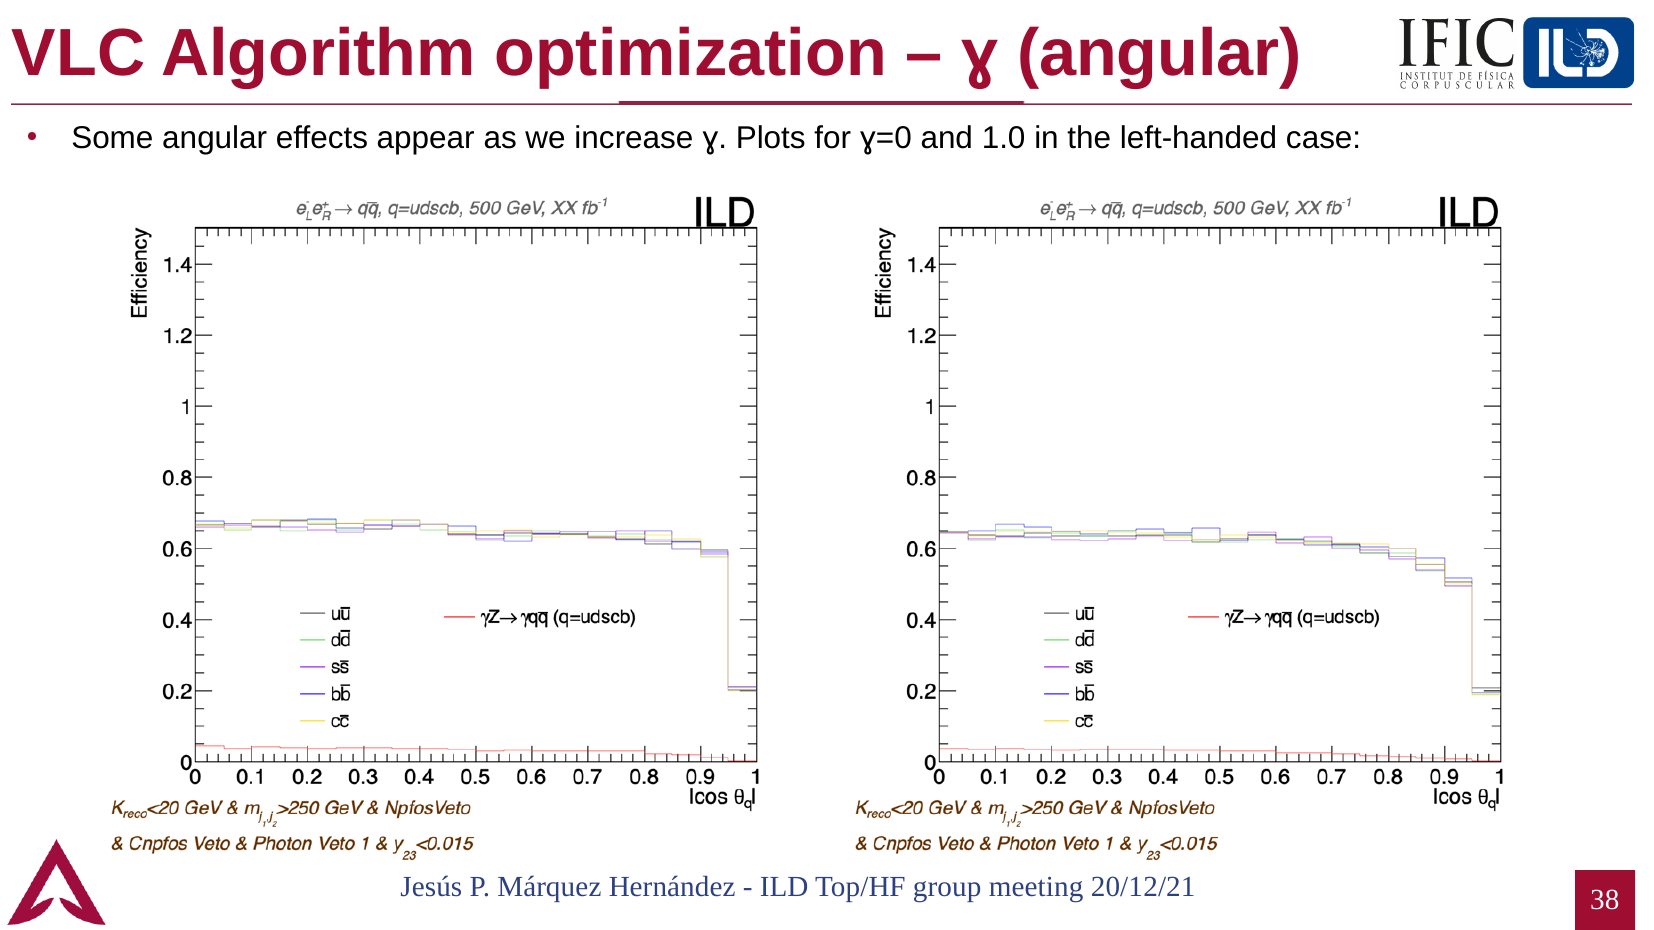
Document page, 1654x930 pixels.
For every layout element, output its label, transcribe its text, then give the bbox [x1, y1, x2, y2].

picture [1500, 16, 1517, 92]
title VLC Algorithm optimization – ɣ (angular) [11, 14, 1500, 102]
picture [1522, 14, 1635, 90]
picture [11, 101, 1632, 105]
picture [826, 194, 1536, 870]
picture [7, 194, 792, 925]
list Some angular effects appear as we increase ɣ. Plots for ɣ=0 and 1.0 in the left-handed case: [11, 119, 1500, 181]
